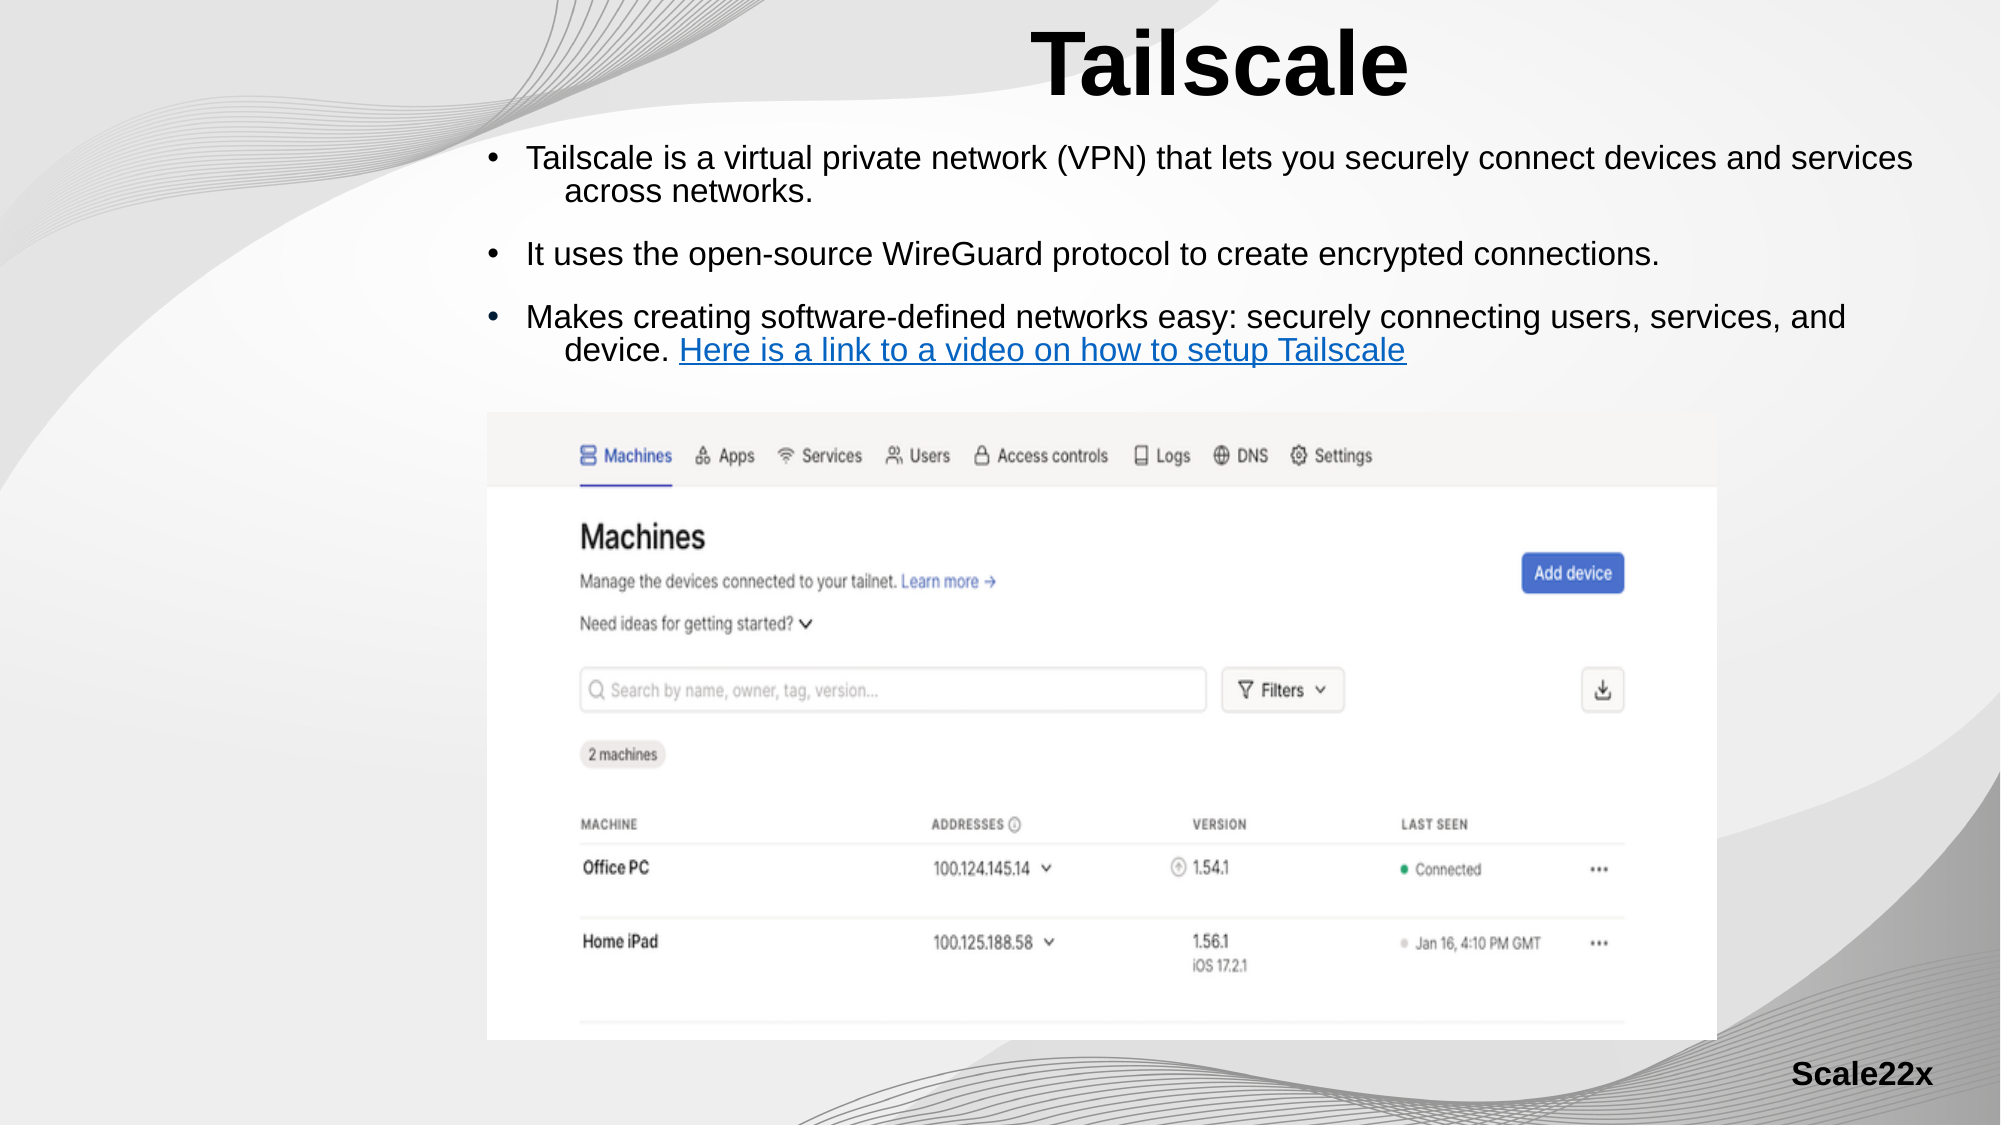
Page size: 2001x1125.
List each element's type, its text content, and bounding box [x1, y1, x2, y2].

picture [0, 0, 2001, 1125]
text_box Scale22x [1776, 1047, 1975, 1103]
list Tailscale is a virtual private network (VPN) that lets you securely connect devices and services across networks. It uses the open-source WireGuard protocol to create encrypted connections. Makes creating software-defined networks easy: securely connecting users, services, and device. Here is a link to a video on how to setup Tailscale [470, 134, 1944, 405]
title Tailscale [889, 0, 1552, 134]
